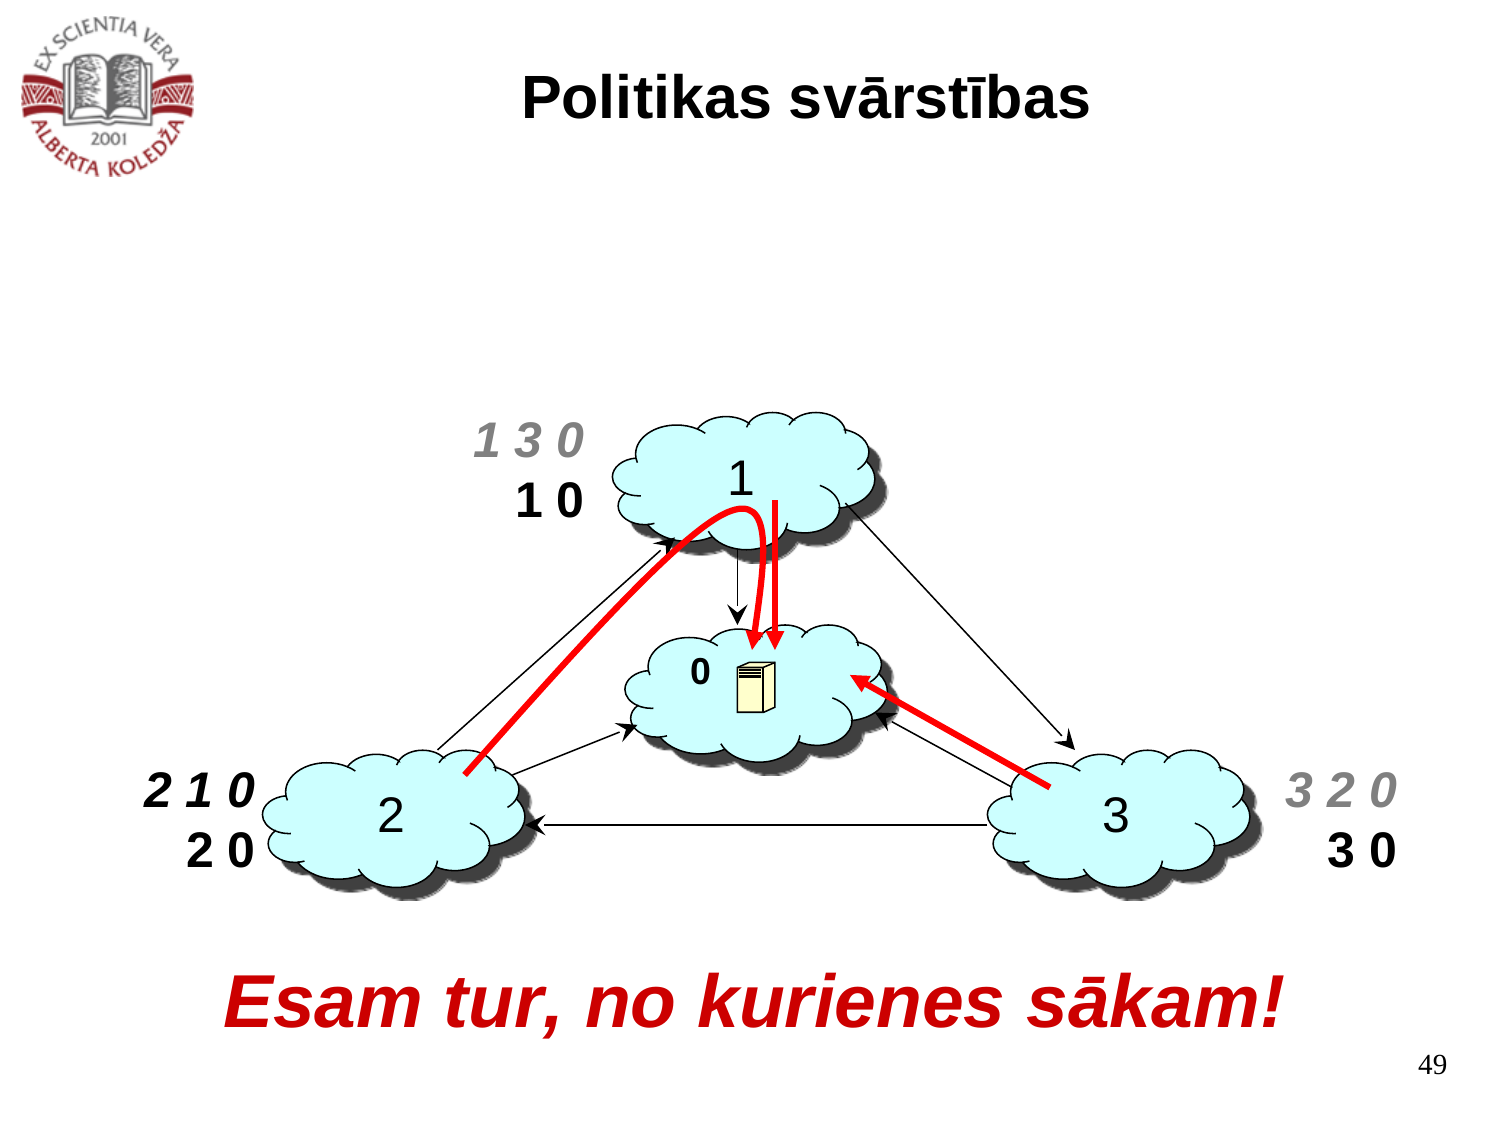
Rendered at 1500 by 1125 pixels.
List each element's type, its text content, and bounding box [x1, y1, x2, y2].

text_box 1 [712, 437, 771, 513]
text_box 2 [362, 774, 421, 851]
text_box [987, 750, 1250, 888]
text_box 3 [1087, 774, 1146, 851]
text_box [624, 624, 888, 763]
text_box <skaitlis> [1312, 1037, 1463, 1101]
text_box [691, 513, 760, 550]
text_box 3 2 0 3 0 [1270, 749, 1412, 886]
text_box 2 1 0 2 0 [129, 749, 271, 886]
title Politikas svārstības [187, 44, 1425, 150]
text_box 0 [675, 639, 726, 701]
text_box [764, 627, 772, 632]
text_box [612, 412, 875, 546]
text_box [271, 750, 525, 888]
picture [21, 16, 194, 177]
text_box Esam tur, no kurienes sākam! [208, 944, 1301, 1051]
text_box 1 3 0 1 0 [458, 399, 600, 536]
